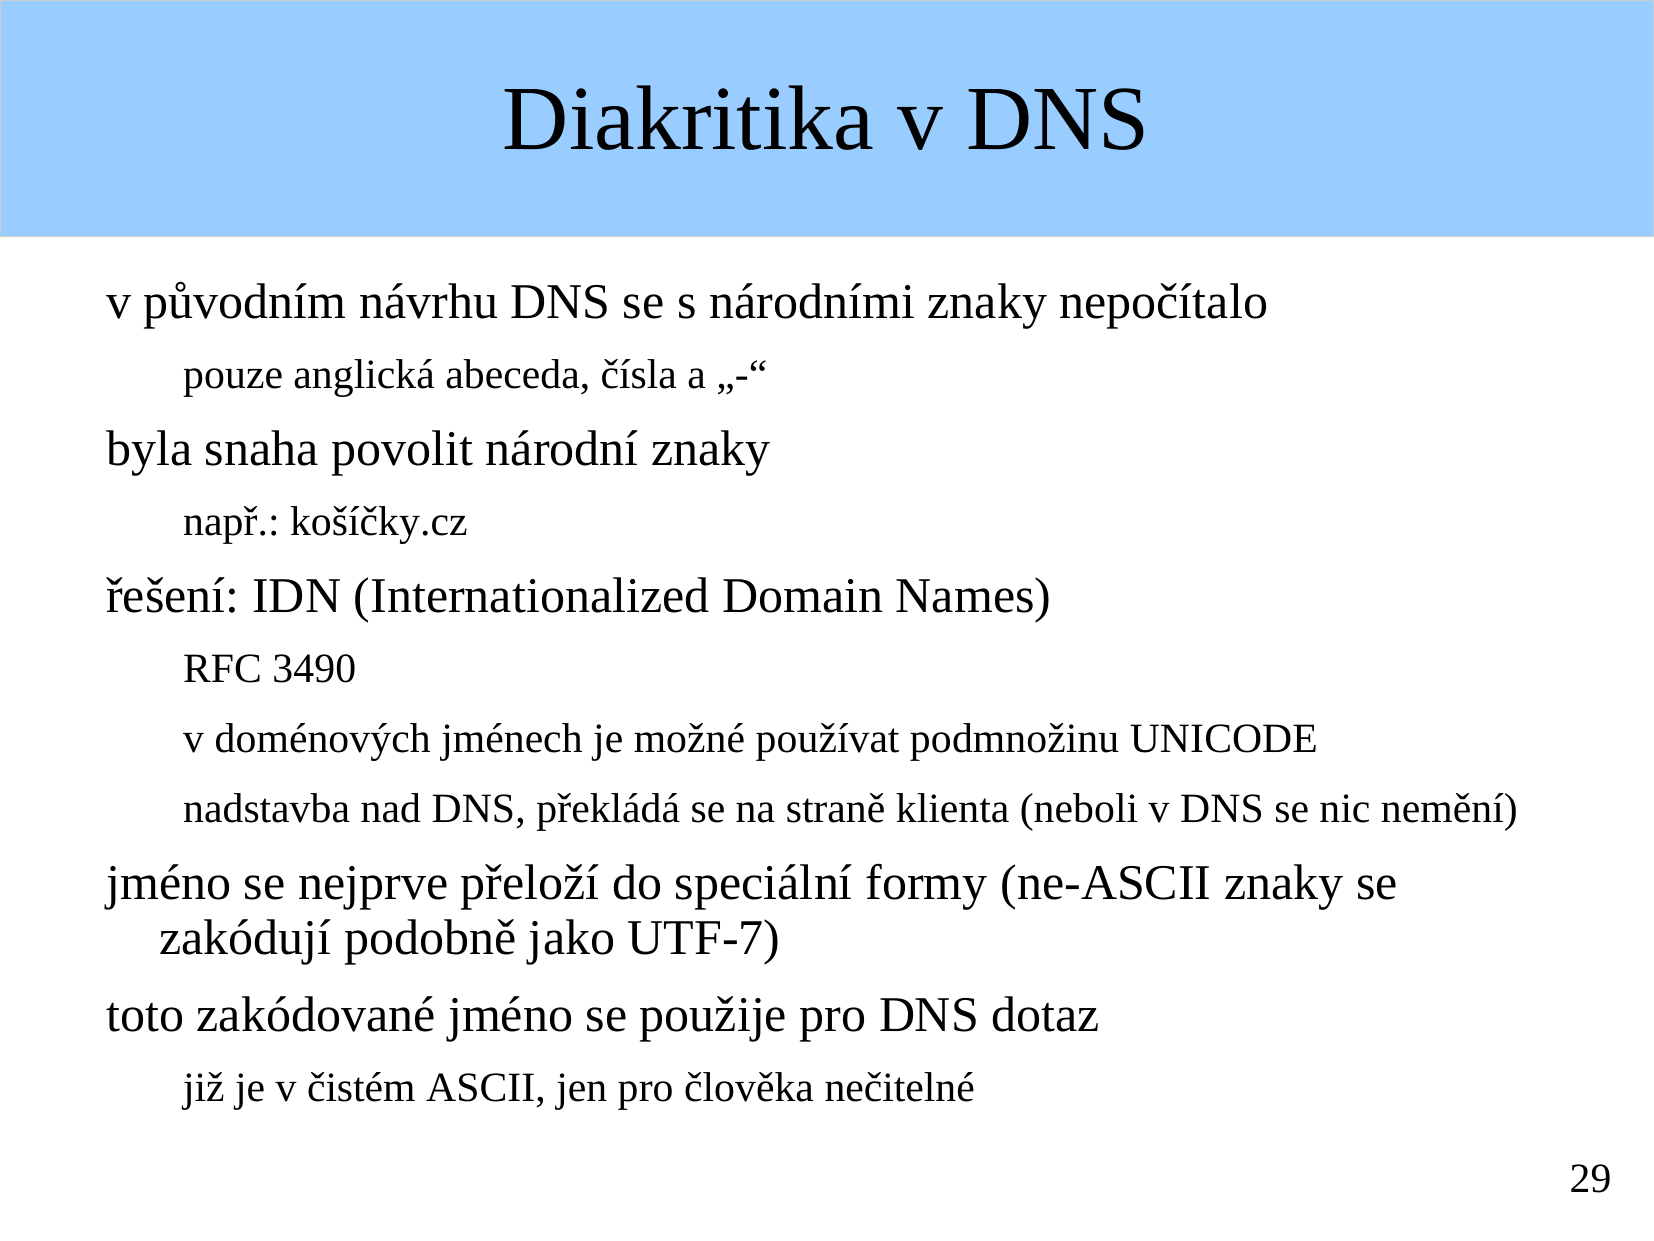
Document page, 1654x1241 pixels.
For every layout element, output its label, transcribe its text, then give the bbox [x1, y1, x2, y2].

title Diakritika v DNS [0, 0, 1654, 237]
list v původním návrhu DNS se s národními znaky nepočítalo pouze anglická abeceda, čísla a „-“ byla snaha povolit národní znaky např.: košíčky.cz řešení: IDN (Internationalized Domain Names) RFC 3490 v doménových jménech je možné používat podmnožinu UNICODE nadstavba nad DNS, překládá se na straně klienta (neboli v DNS se nic nemění) jméno se nejprve přeloží do speciální formy (ne-ASCII znaky se zakódují podobně jako UTF-7) toto zakódované jméno se použije pro DNS dotaz již je v čistém ASCII, jen pro člověka nečitelné [88, 273, 1565, 1157]
